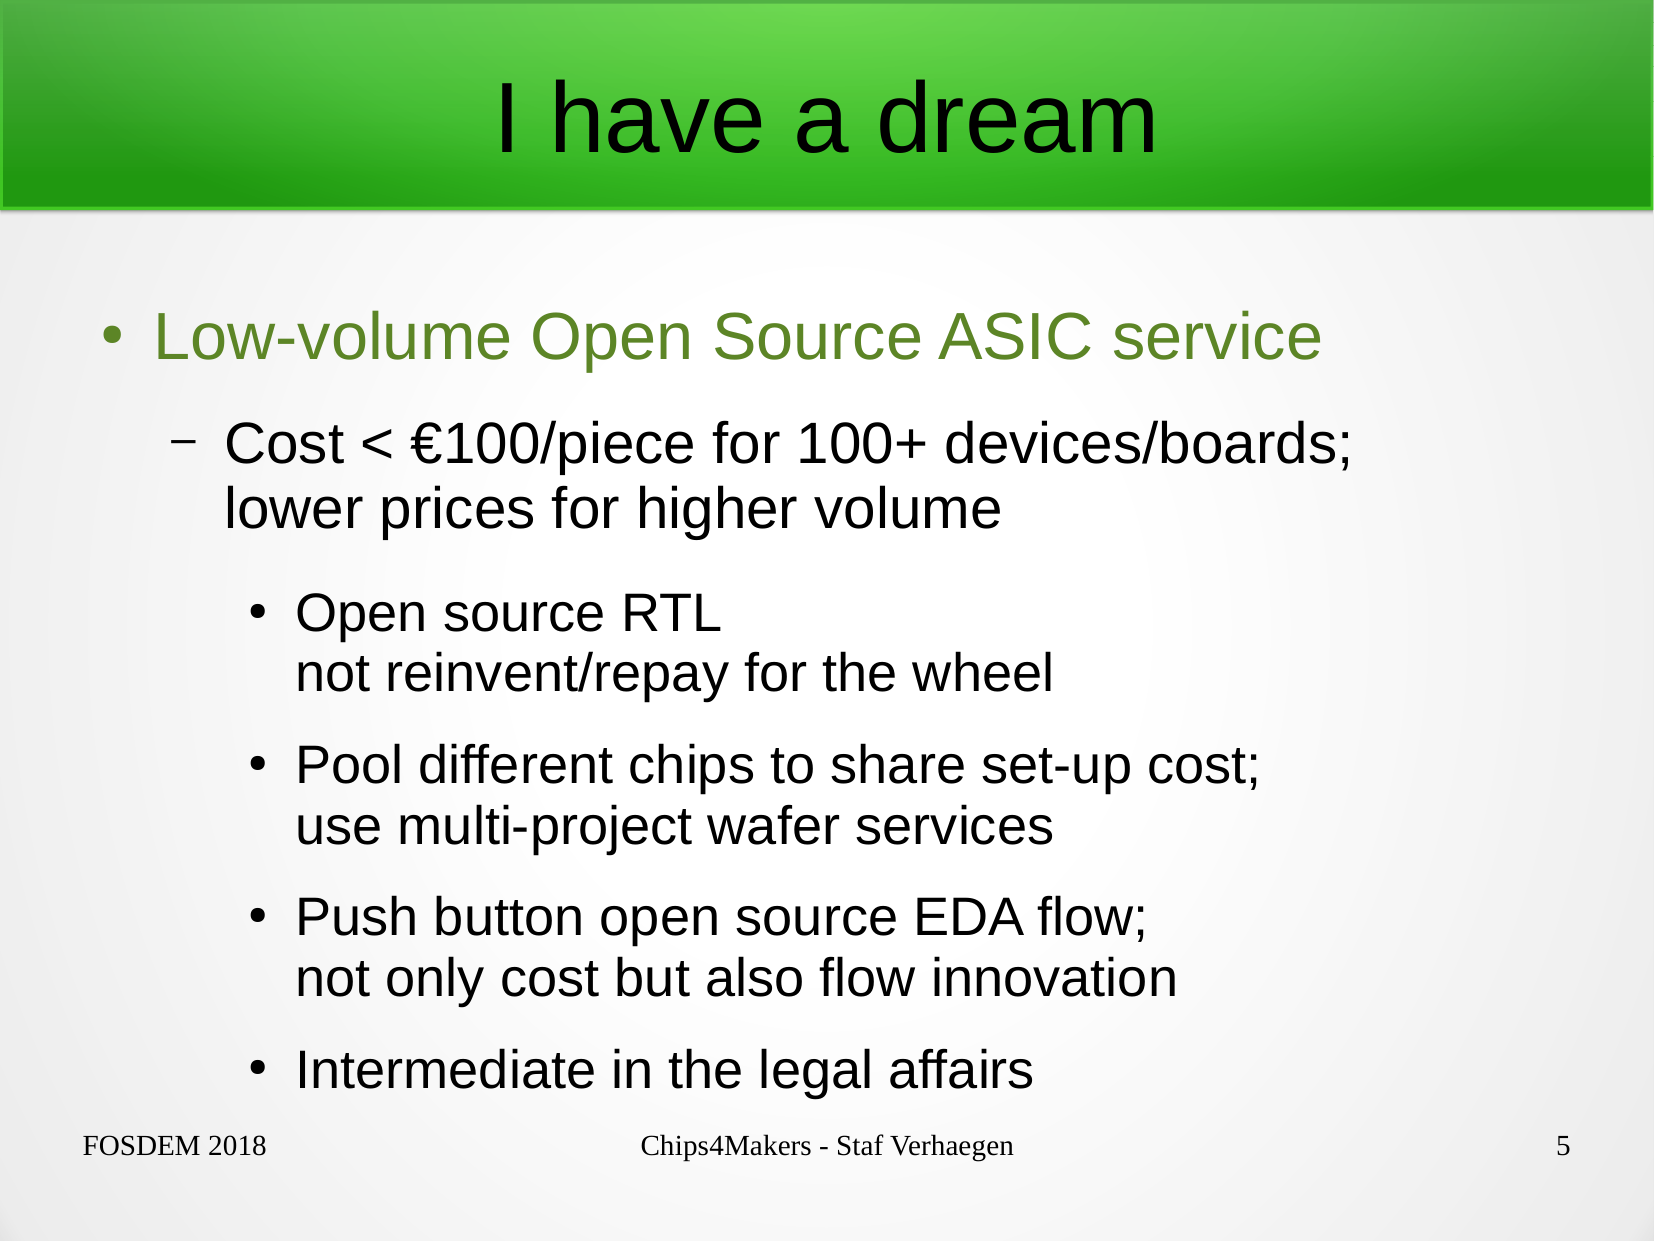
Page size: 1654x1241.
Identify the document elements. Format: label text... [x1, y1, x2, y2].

title I have a dream [82, 47, 1571, 189]
list Low-volume Open Source ASIC service Cost < €100/piece for 100+ devices/boards; lower prices for higher volume Open source RTL not reinvent/repay for the wheel Pool different chips to share set-up cost; use multi-project wafer services Push button open source EDA flow; not only cost but also flow innovation Intermediate in the legal affairs [82, 299, 1571, 1193]
